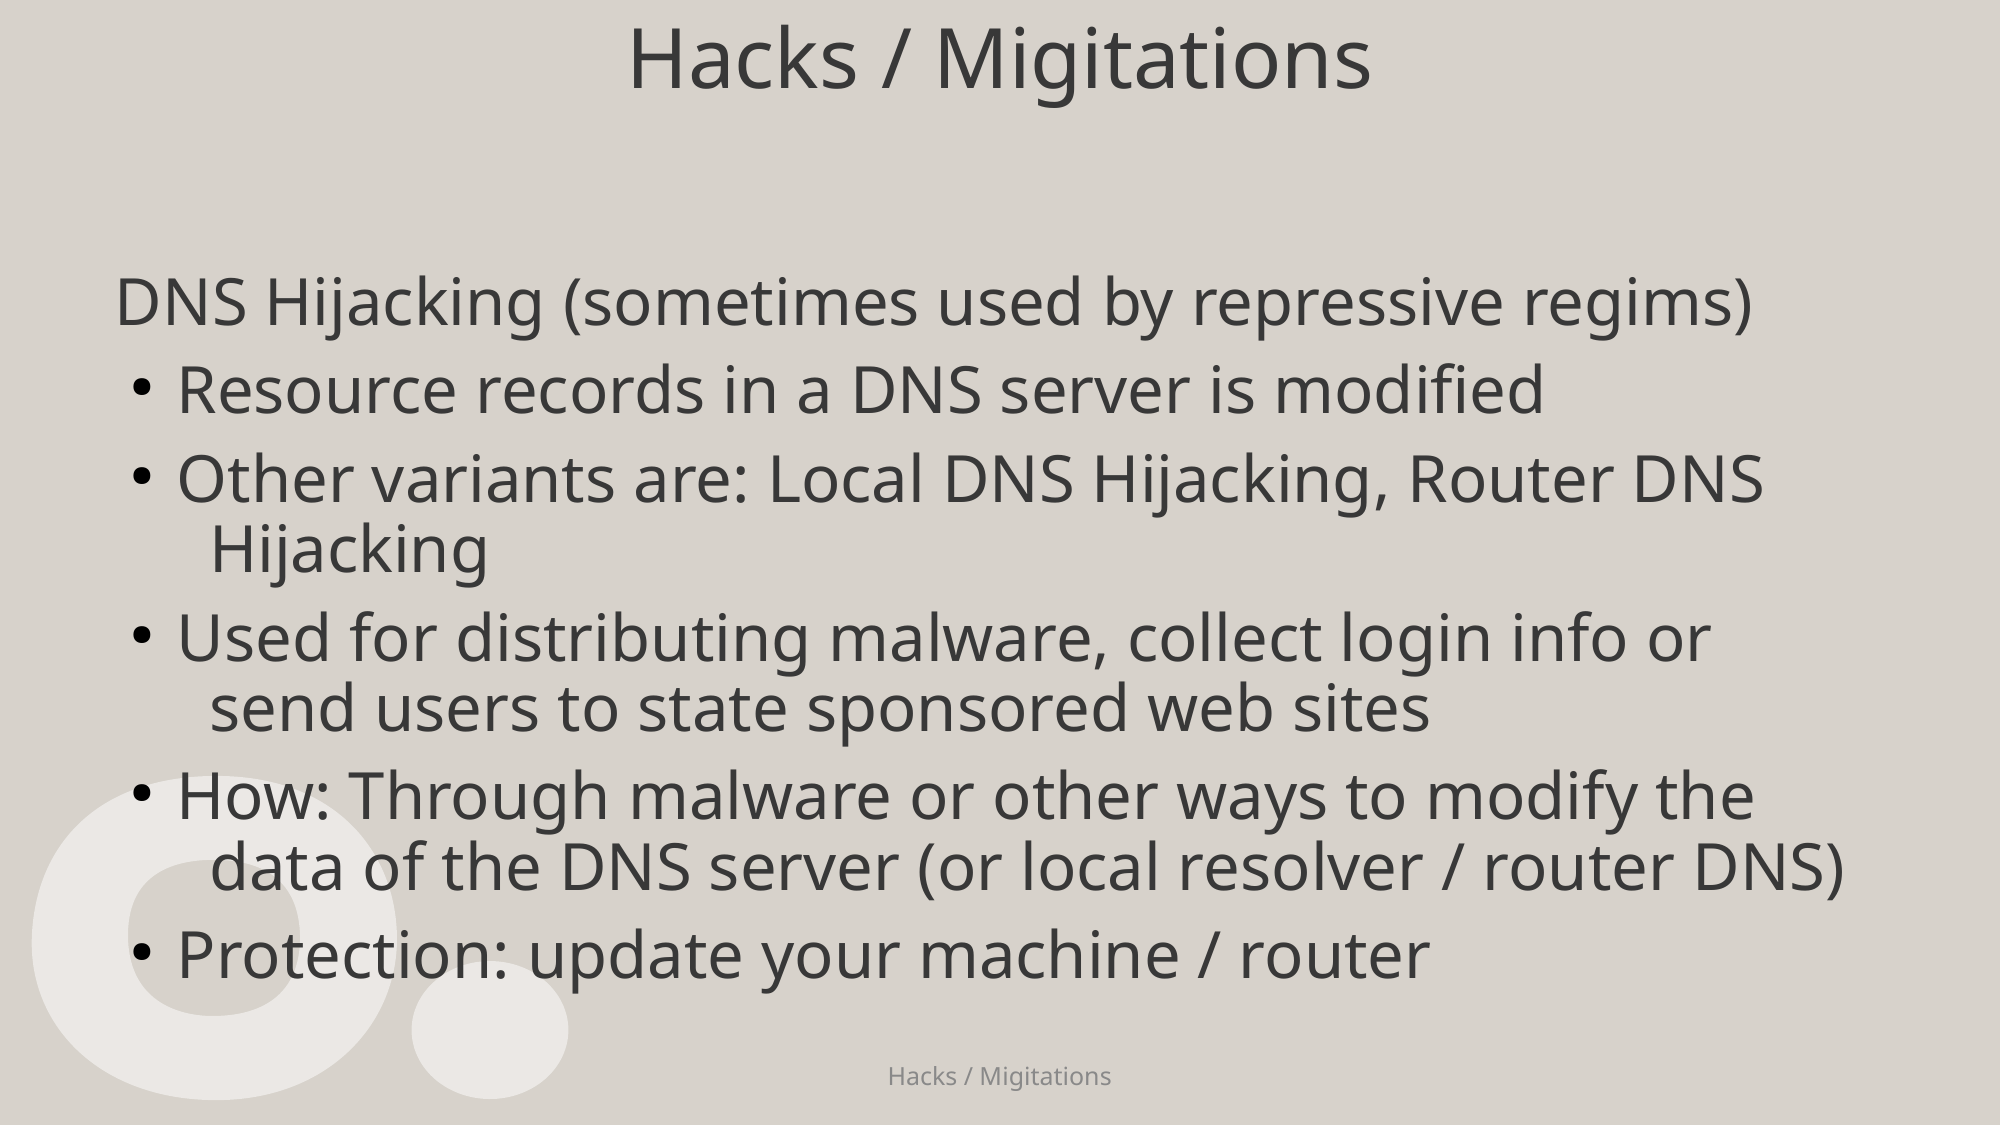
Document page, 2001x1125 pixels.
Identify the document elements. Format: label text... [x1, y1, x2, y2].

list DNS Hijacking (sometimes used by repressive regims) Resource records in a DNS server is modified Other variants are: Local DNS Hijacking, Router DNS Hijacking Used for distributing malware, collect login info or send users to state sponsored web sites How: Through malware or other ways to modify the data of the DNS server (or local resolver / router DNS) Protection: update your machine / router [99, 165, 1878, 1075]
text_box Hacks / Migitations [662, 1045, 1338, 1105]
title Hacks / Migitations [0, 5, 2000, 119]
